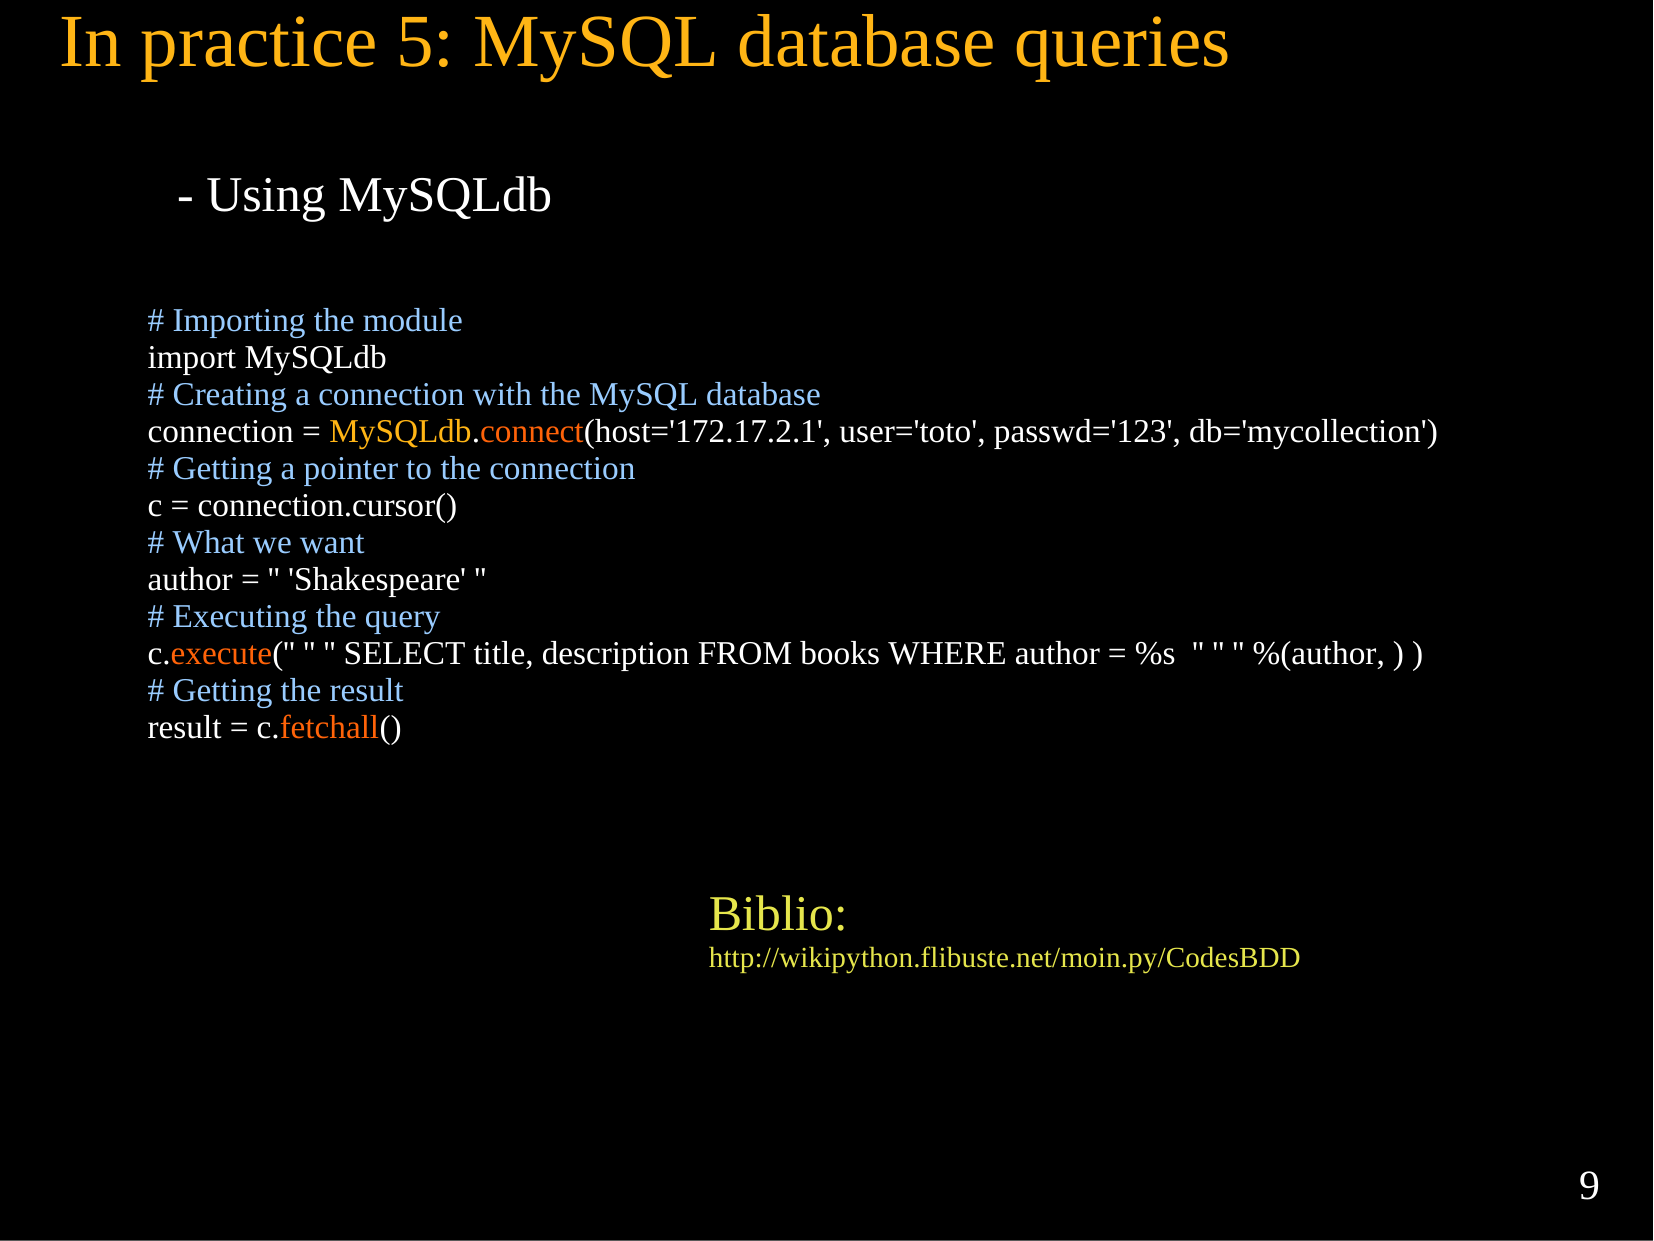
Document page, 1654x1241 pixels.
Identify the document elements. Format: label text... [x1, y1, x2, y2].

text_box - Using MySQLdb [177, 166, 565, 237]
text_box In practice 5: MySQL database queries [59, 0, 1536, 104]
text_box Biblio: http://wikipython.flibuste.net/moin.py/CodesBDD [708, 885, 1477, 996]
text_box # Importing the module import MySQLdb # Creating a connection with the MySQL database connection = MySQLdb.connect(host='172.17.2.1', user='toto', passwd='123', db='mycollection') # Getting a pointer to the connection c = connection.cursor() # What we want author = '' 'Shakespeare' '' # Executing the query c.execute('' '' '' SELECT title, description FROM books WHERE author = %s '' '' '' %(author, ) ) # Getting the result result = c.fetchall() [147, 301, 1447, 857]
